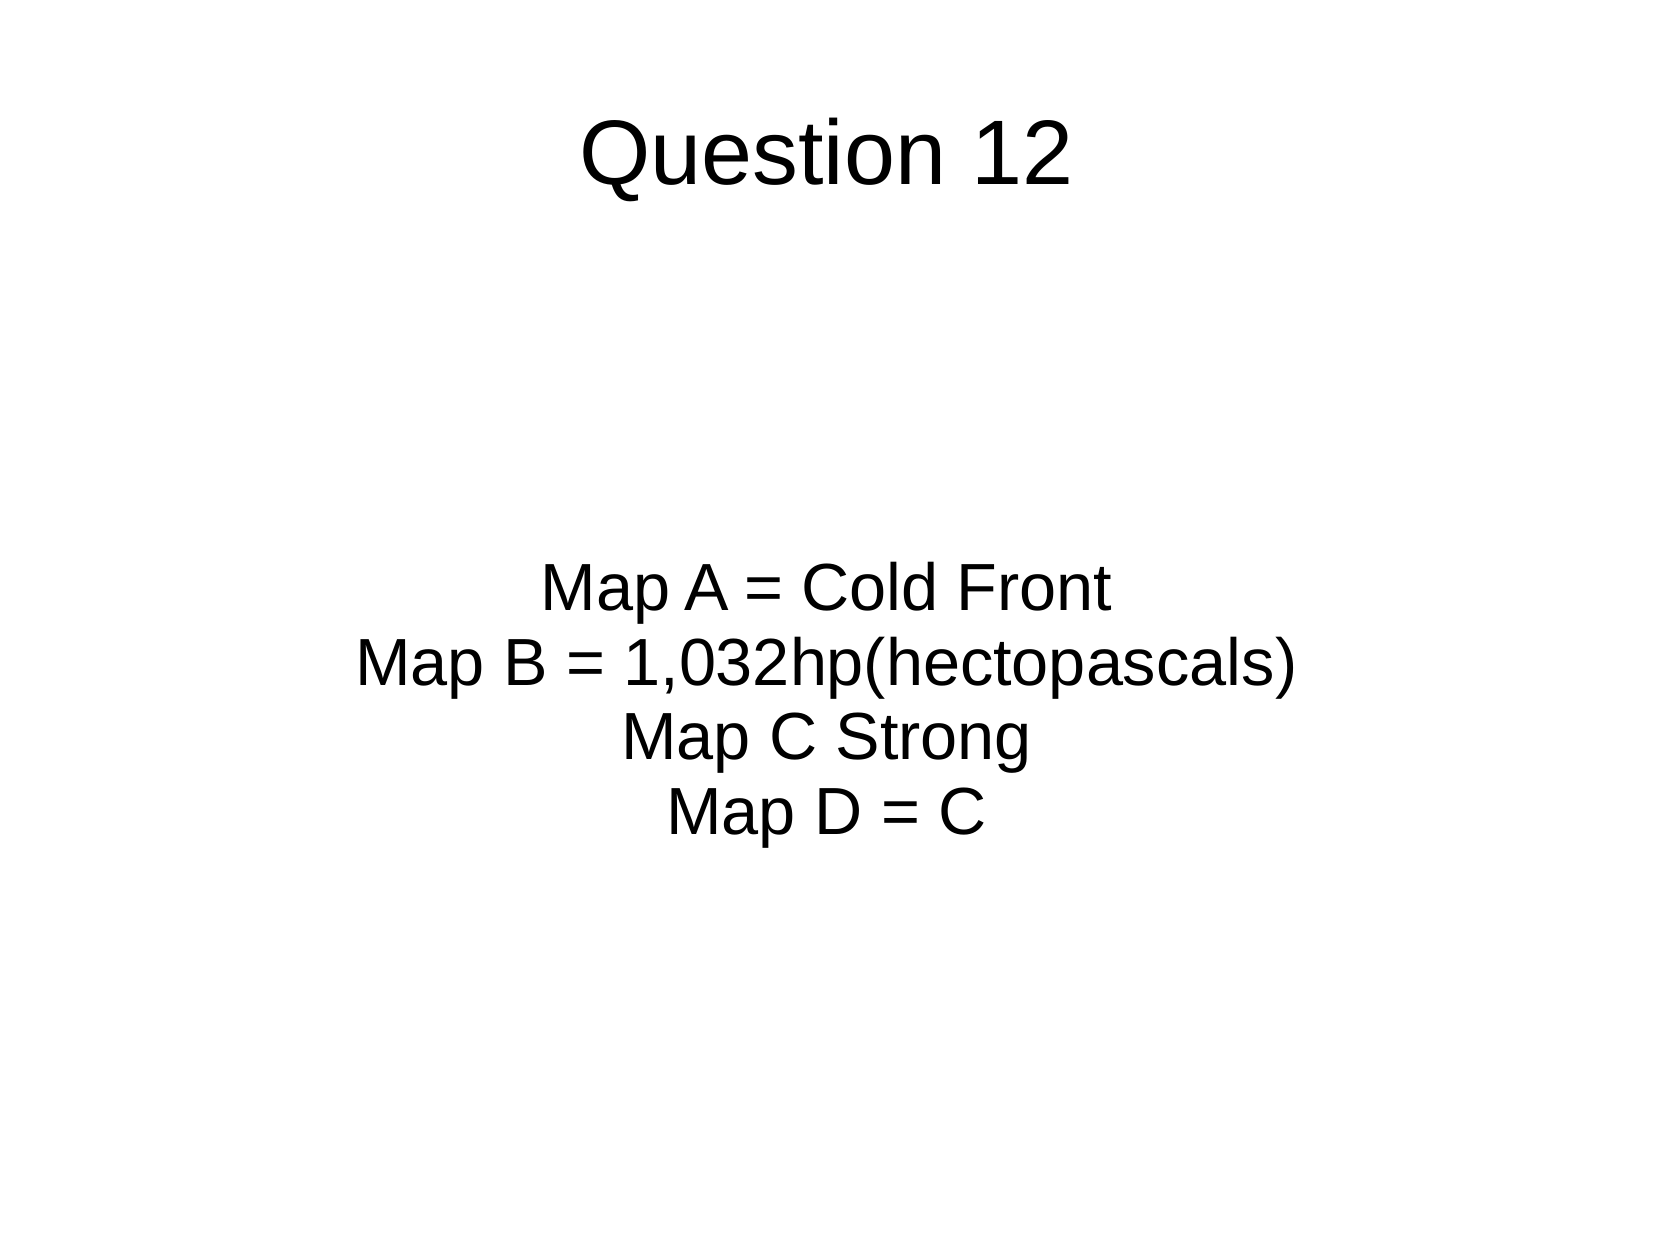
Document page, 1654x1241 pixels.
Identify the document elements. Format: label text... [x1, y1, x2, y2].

subtitle Map A = Cold Front Map B = 1,032hp(hectopascals) Map C Strong Map D = C [82, 297, 1571, 1102]
title Question 12 [82, 56, 1571, 250]
